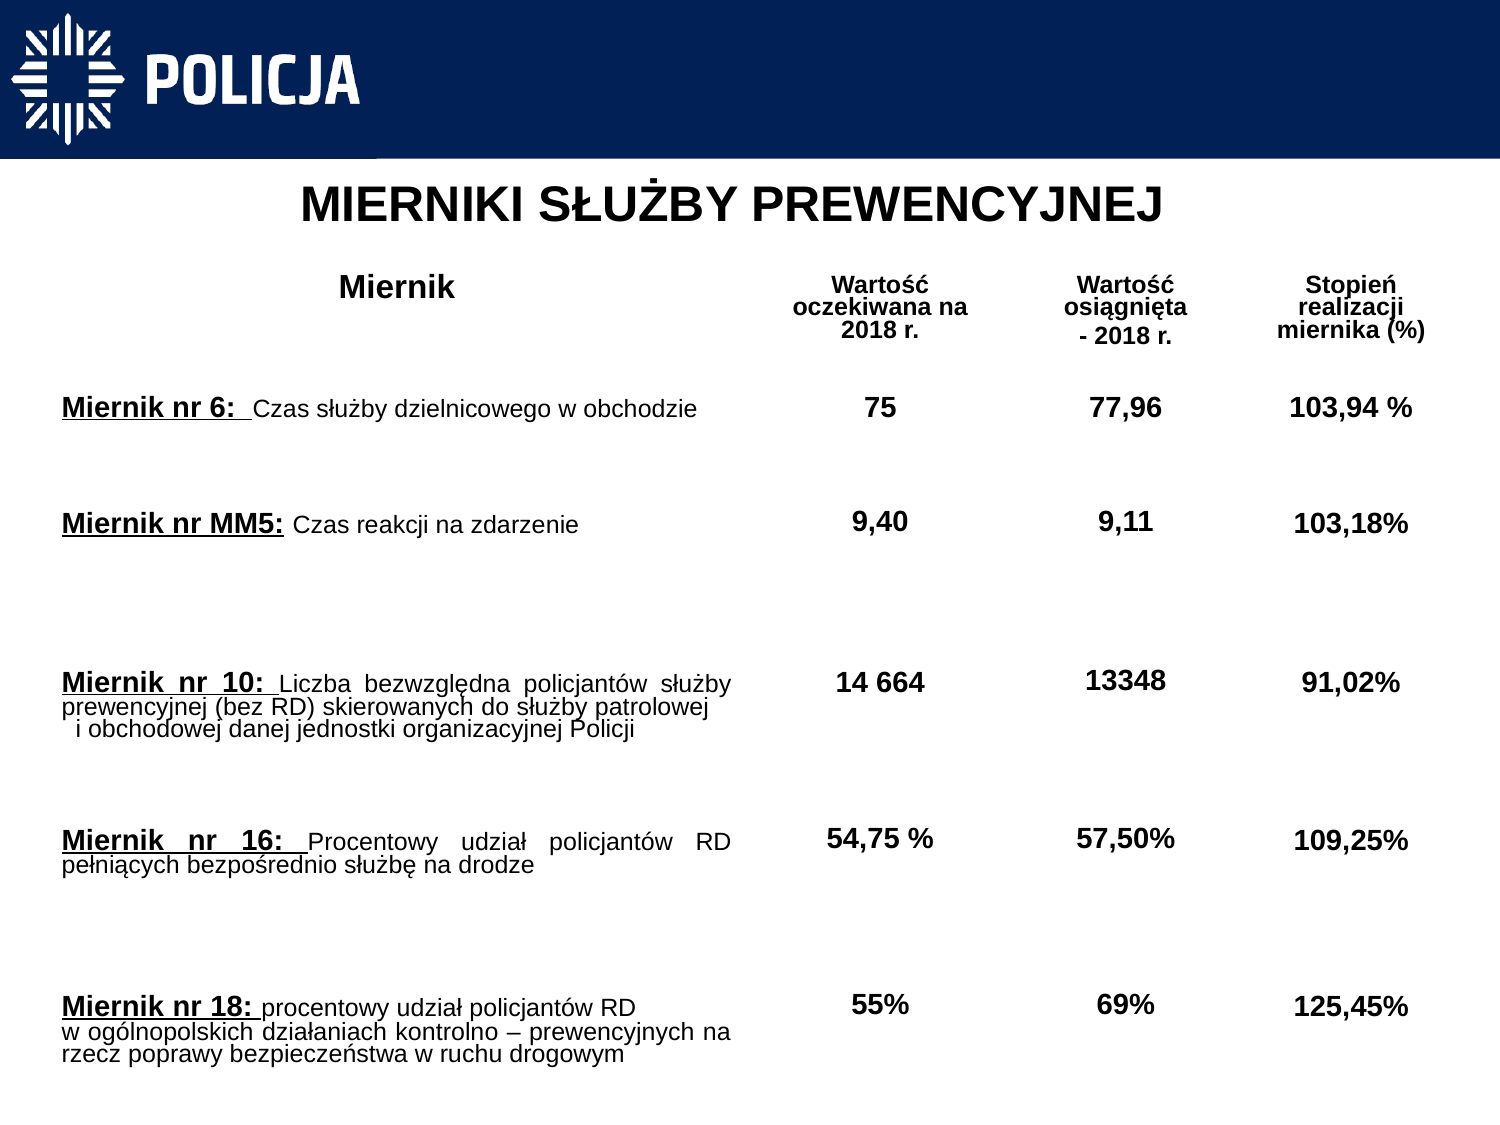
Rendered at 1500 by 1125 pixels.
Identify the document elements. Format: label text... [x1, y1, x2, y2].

table_cell 9,11 [1014, 493, 1238, 652]
table_cell 57,50% [1014, 810, 1238, 976]
text_box [360, 0, 1500, 159]
table_cell Miernik nr MM5: Czas reakcji na zdarzenie [47, 493, 747, 652]
table_cell 77,96 [1014, 377, 1238, 493]
table_header Miernik [47, 258, 747, 377]
table_cell 9,40 [747, 493, 1014, 652]
table_header Wartość oczekiwana na 2018 r. [747, 258, 1014, 377]
table_cell Miernik nr 6: Czas służby dzielnicowego w obchodzie [47, 377, 747, 493]
table_cell 125,45% [1238, 976, 1465, 1080]
table_cell 69% [1014, 976, 1238, 1080]
table_cell 54,75 % [747, 810, 1014, 976]
table_cell 75 [747, 377, 1014, 493]
table_header Stopień realizacji miernika (%) [1238, 258, 1465, 377]
table_cell 103,94 % [1238, 377, 1465, 493]
table_cell Miernik nr 16: Procentowy udział policjantów RD pełniących bezpośrednio służbę na drodze [47, 810, 747, 976]
table_cell 55% [747, 976, 1014, 1080]
text_box MIERNIKI SŁUŻBY PREWENCYJNEJ [53, 163, 1412, 240]
table_header Wartość osiągnięta - 2018 r. [1014, 258, 1238, 377]
table_cell 103,18% [1238, 493, 1465, 652]
picture [0, 0, 360, 159]
table_cell 91,02% [1238, 652, 1465, 810]
table_cell Miernik nr 10: Liczba bezwzględna policjantów służby prewencyjnej (bez RD) skierowanych do służby patrolowej i obchodowej danej jednostki organizacyjnej Policji [47, 652, 747, 810]
table_cell 13348 [1014, 652, 1238, 810]
table_cell Miernik nr 18: procentowy udział policjantów RD w ogólnopolskich działaniach kontrolno – prewencyjnych na rzecz poprawy bezpieczeństwa w ruchu drogowym [47, 976, 747, 1080]
table_cell 14 664 [747, 652, 1014, 810]
table_cell 109,25% [1238, 810, 1465, 976]
